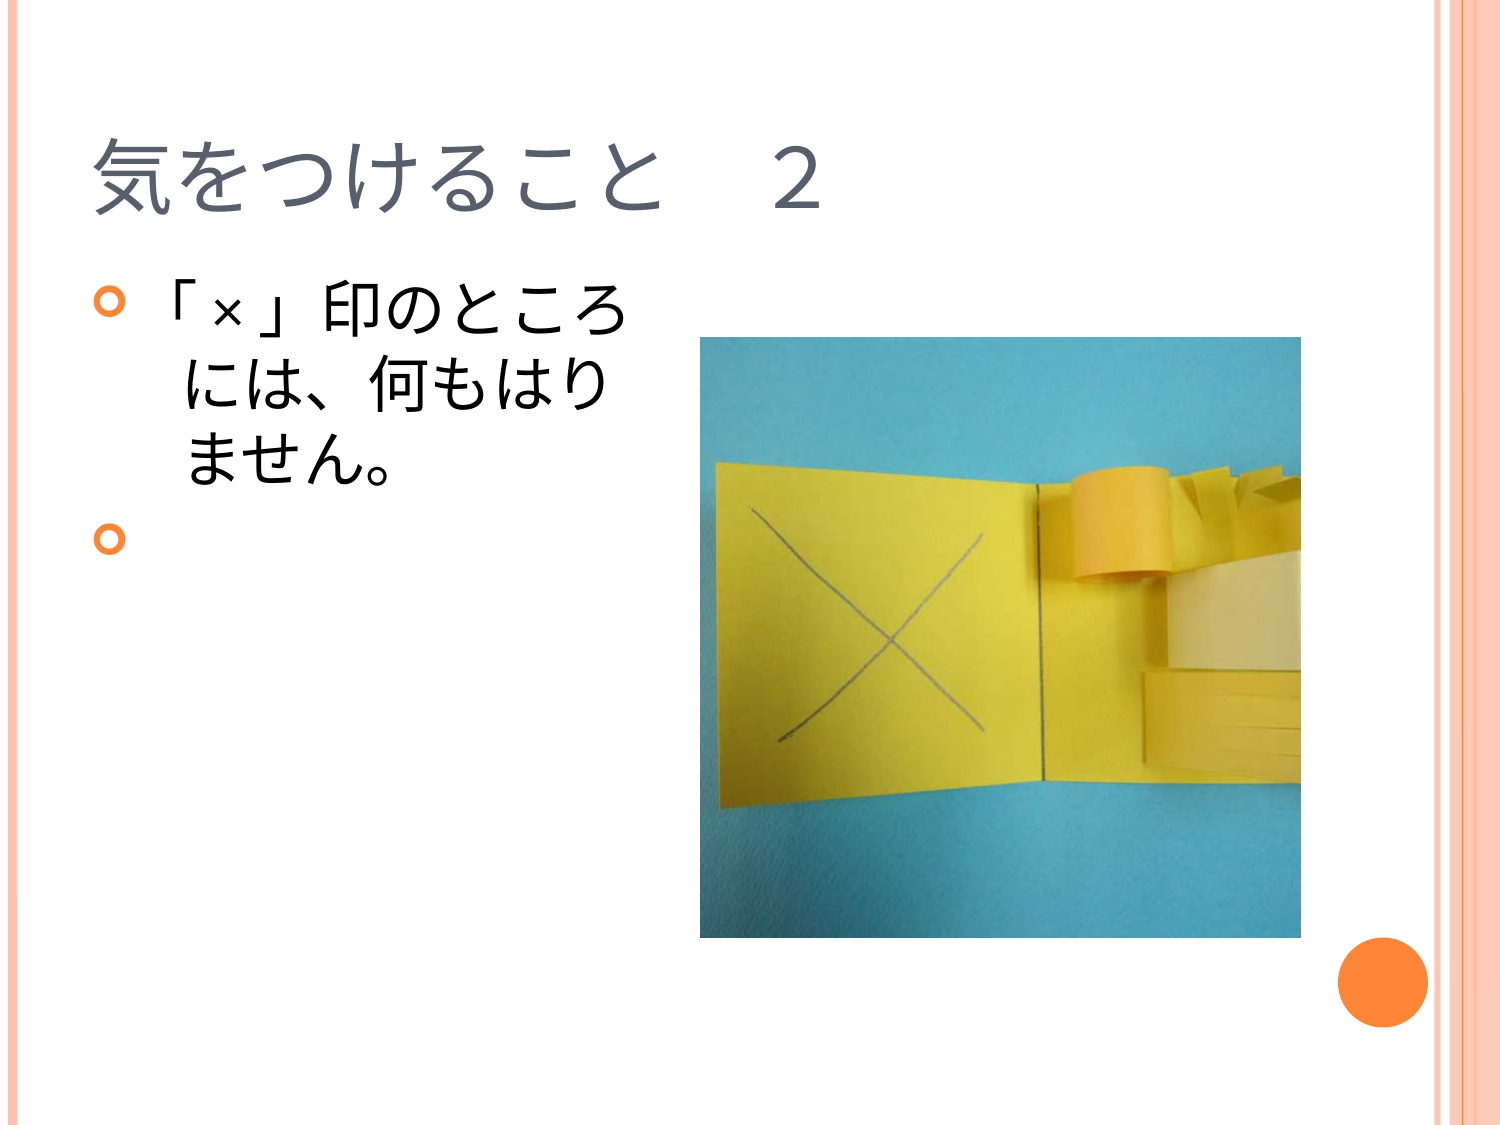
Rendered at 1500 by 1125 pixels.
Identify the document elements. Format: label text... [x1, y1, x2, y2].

list 「×」印のところには、何もはりません。 [75, 262, 676, 1013]
picture [700, 337, 1301, 938]
title 気をつけること ２ [75, 45, 1300, 233]
